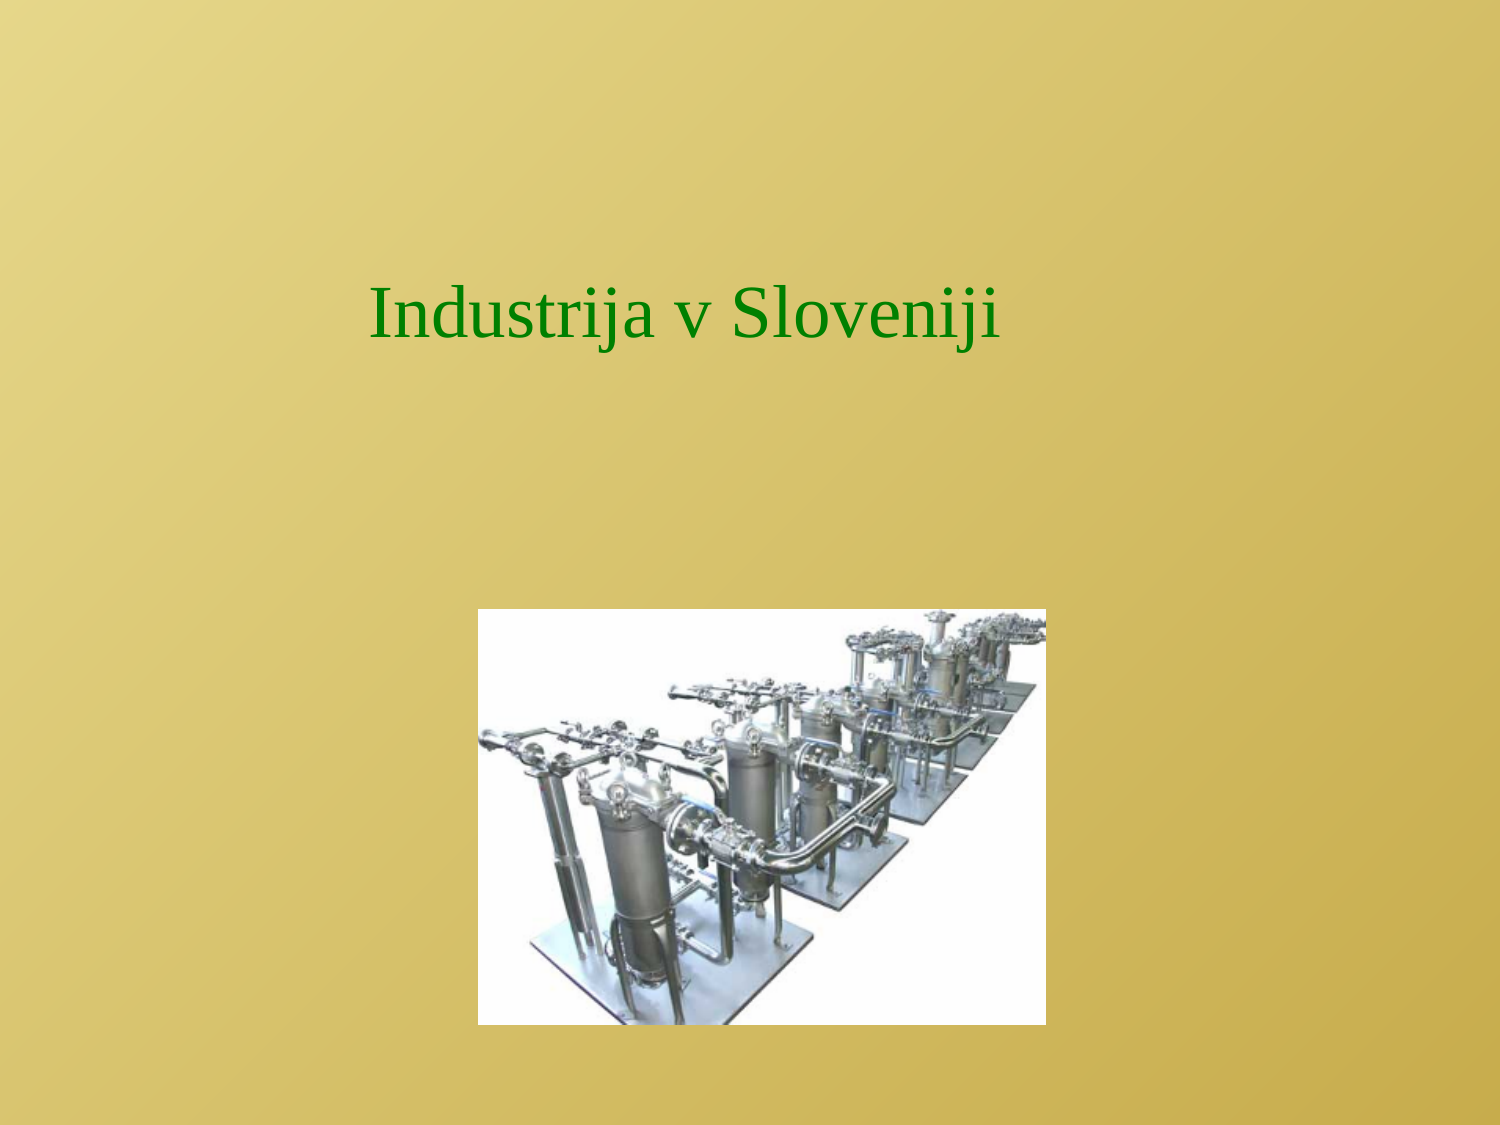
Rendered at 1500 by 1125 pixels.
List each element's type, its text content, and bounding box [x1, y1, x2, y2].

text_box Industrija v Sloveniji [183, 255, 1188, 484]
picture [478, 609, 1046, 1025]
